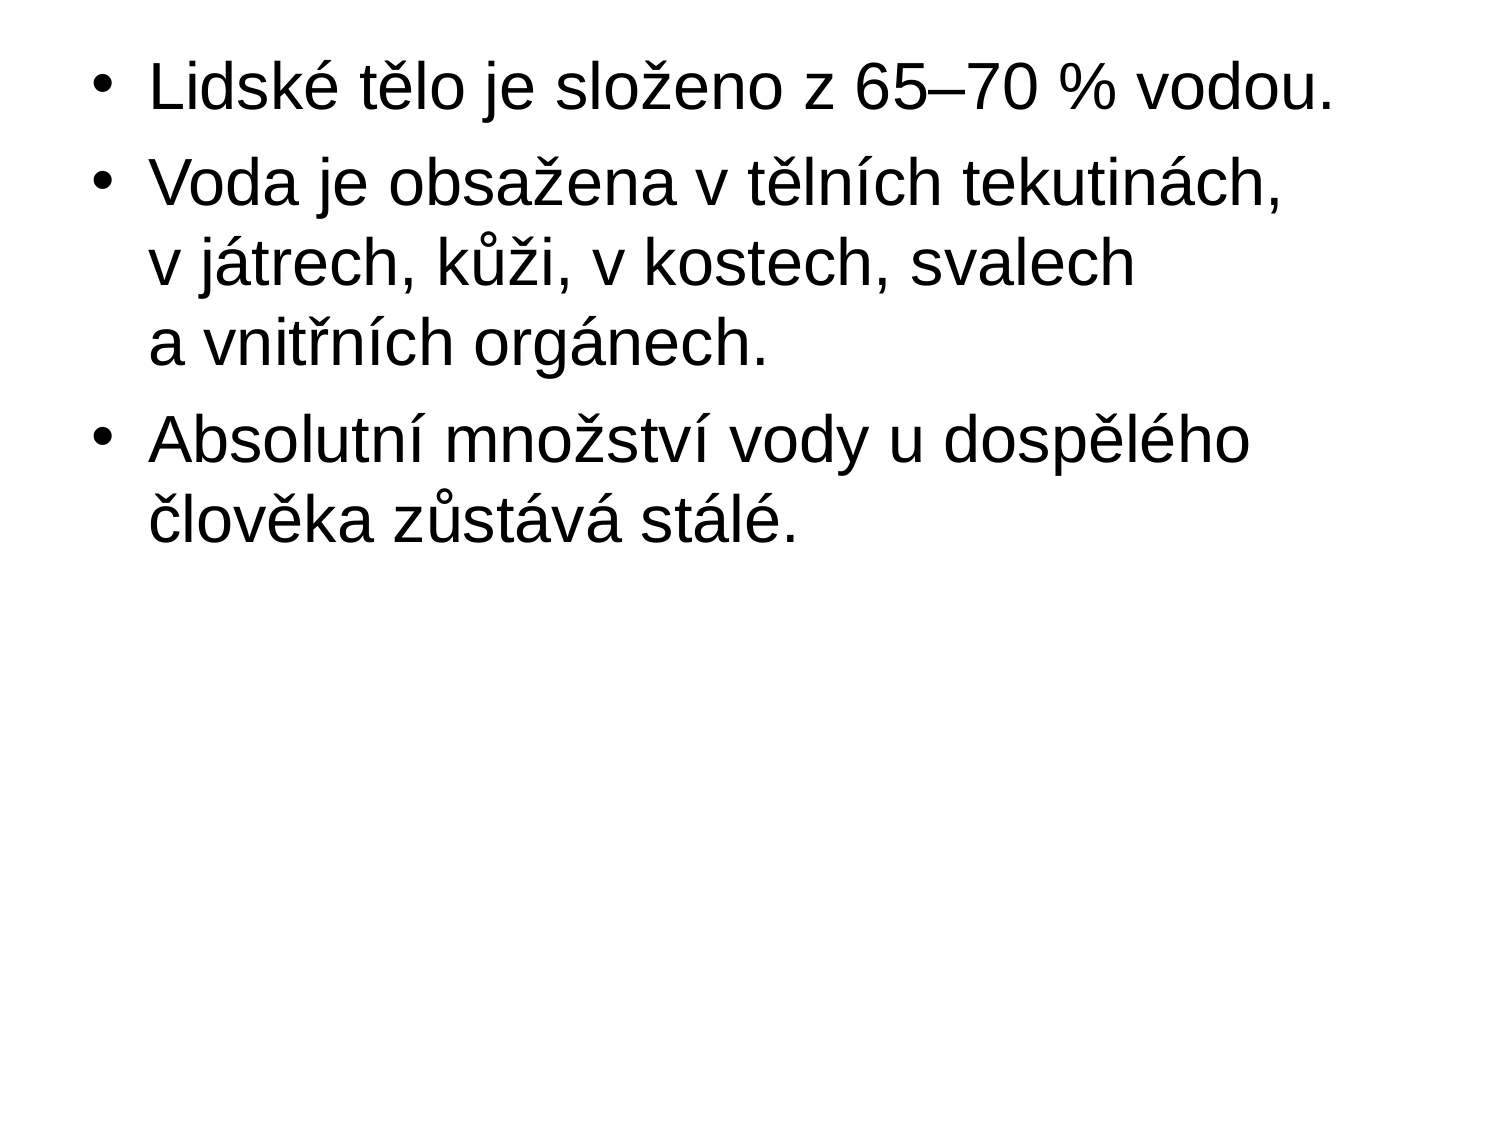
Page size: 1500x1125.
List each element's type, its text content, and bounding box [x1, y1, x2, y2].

list Lidské tělo je složeno z 65–70 % vodou. Voda je obsažena v tělních tekutinách, v játrech, kůži, v kostech, svalech a vnitřních orgánech. Absolutní množství vody u dospělého člověka zůstává stálé. [76, 35, 1427, 1010]
